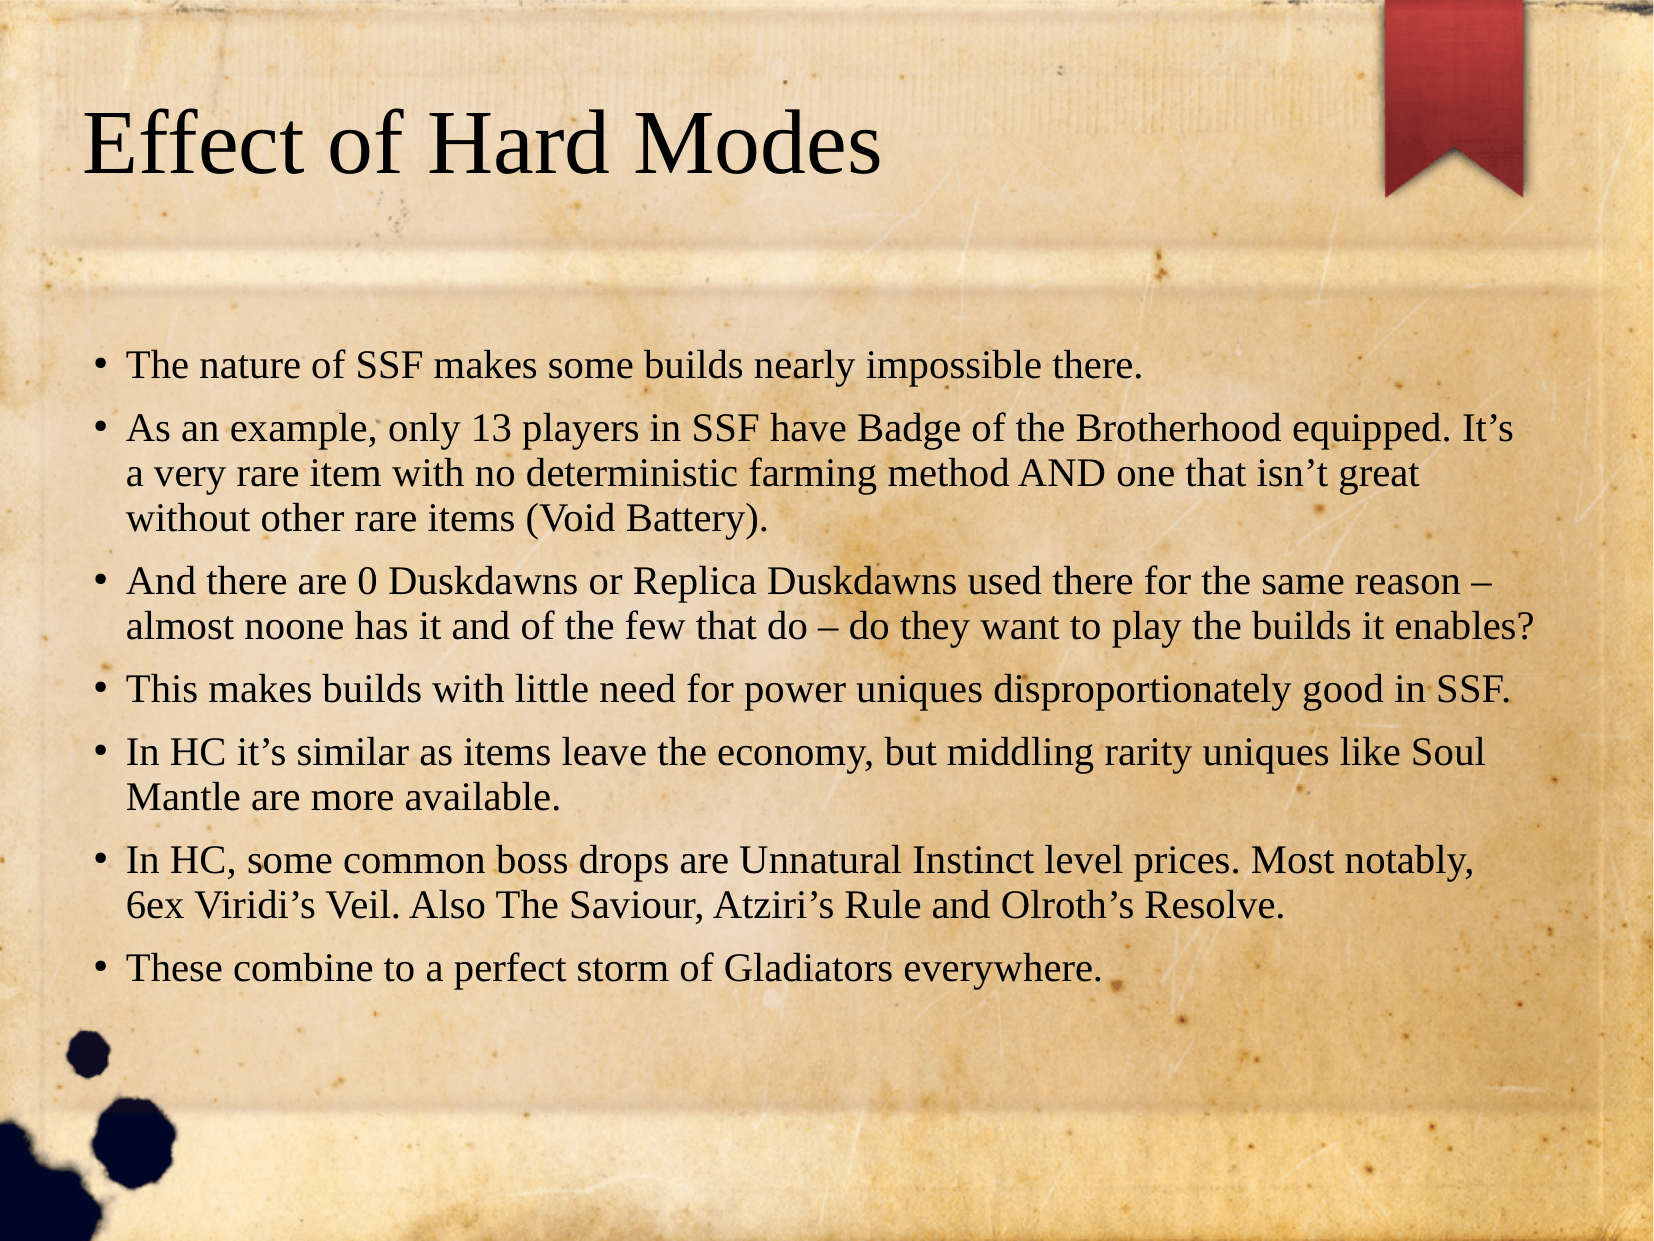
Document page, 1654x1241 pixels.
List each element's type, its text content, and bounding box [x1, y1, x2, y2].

list The nature of SSF makes some builds nearly impossible there. As an example, only 13 players in SSF have Badge of the Brotherhood equipped. It’s a very rare item with no deterministic farming method AND one that isn’t great without other rare items (Void Battery). And there are 0 Duskdawns or Replica Duskdawns used there for the same reason – almost noone has it and of the few that do – do they want to play the builds it enables? This makes builds with little need for power uniques disproportionately good in SSF. In HC it’s similar as items leave the economy, but middling rarity uniques like Soul Mantle are more available. In HC, some common boss drops are Unnatural Instinct level prices. Most notably, 6ex Viridi’s Veil. Also The Saviour, Atziri’s Rule and Olroth’s Resolve. These combine to a perfect storm of Gladiators everywhere. [82, 290, 1538, 1010]
title Effect of Hard Modes [82, 49, 1347, 237]
picture [0, 0, 1654, 1241]
